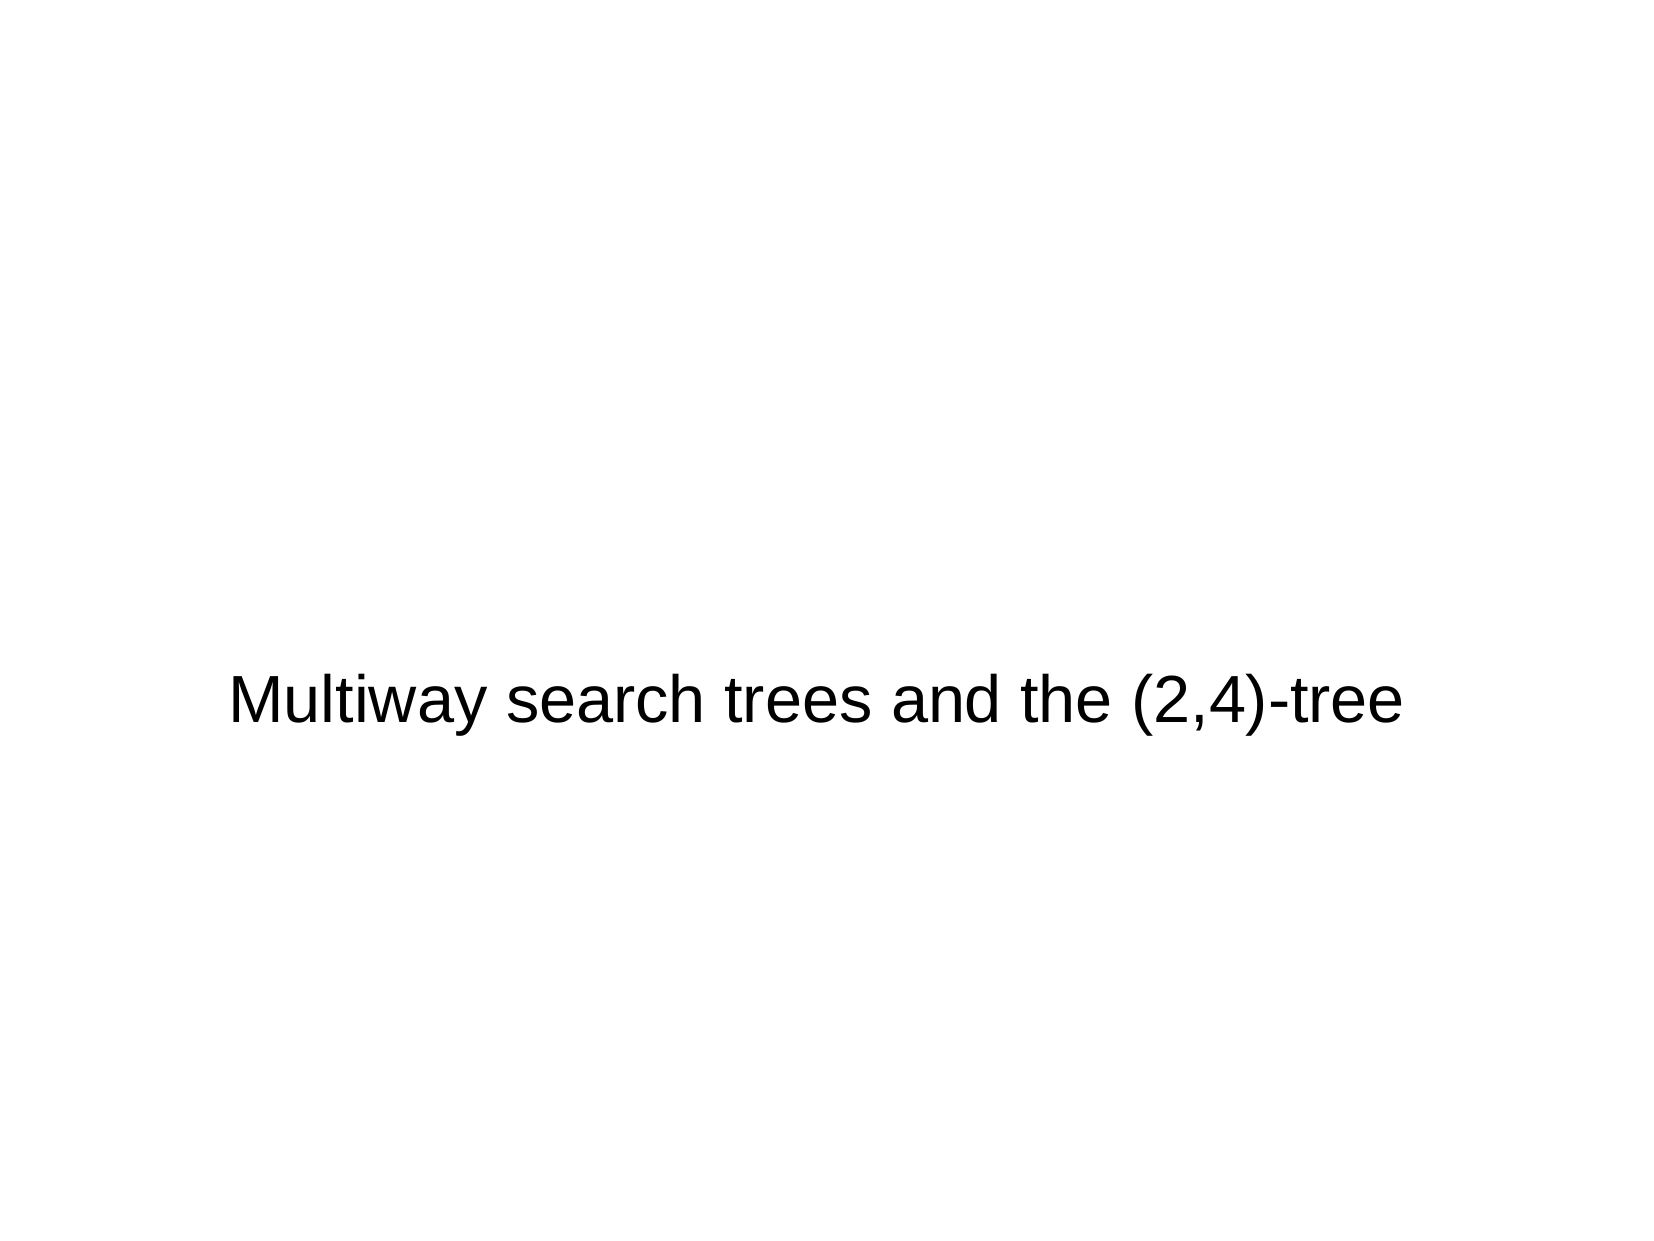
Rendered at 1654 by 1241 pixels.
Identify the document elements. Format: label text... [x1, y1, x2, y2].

subtitle Multiway search trees and the (2,4)-tree [82, 297, 1571, 1102]
